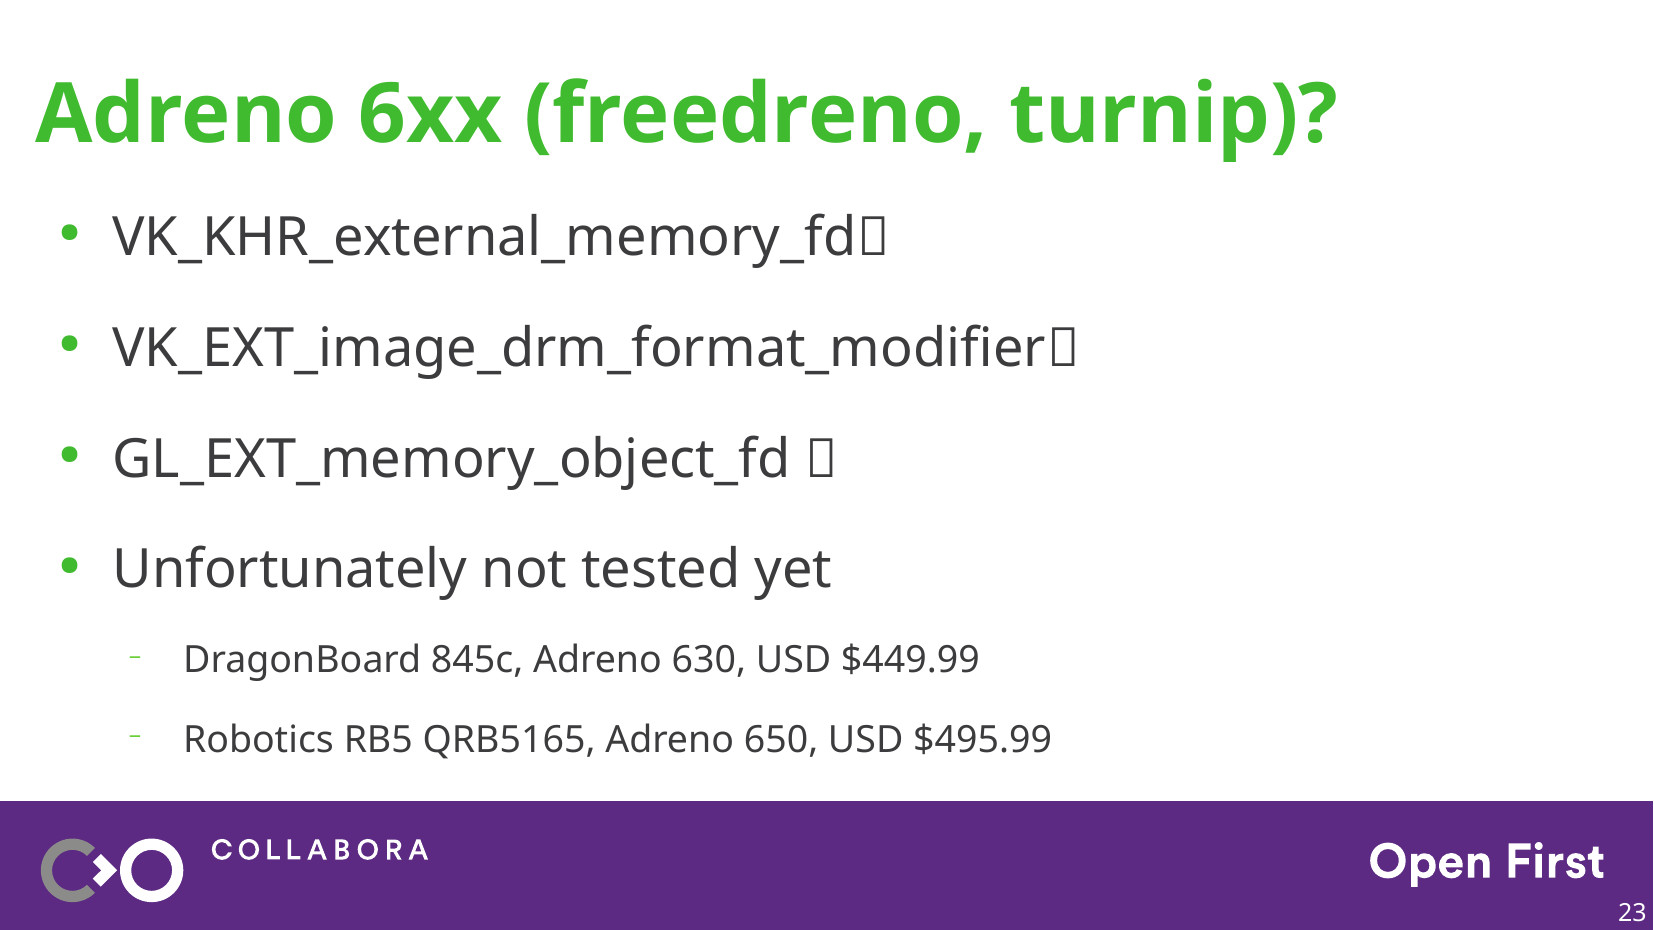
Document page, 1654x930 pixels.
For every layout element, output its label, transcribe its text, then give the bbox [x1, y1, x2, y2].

title Adreno 6xx (freedreno, turnip)? [35, 61, 1608, 159]
list VK_KHR_external_memory_fd✅ VK_EXT_image_drm_format_modifier✅ GL_EXT_memory_object_fd ❌ Unfortunately not tested yet DragonBoard 845c, Adreno 630, USD $449.99 Robotics RB5 QRB5165, Adreno 650, USD $495.99 [41, 160, 1613, 804]
